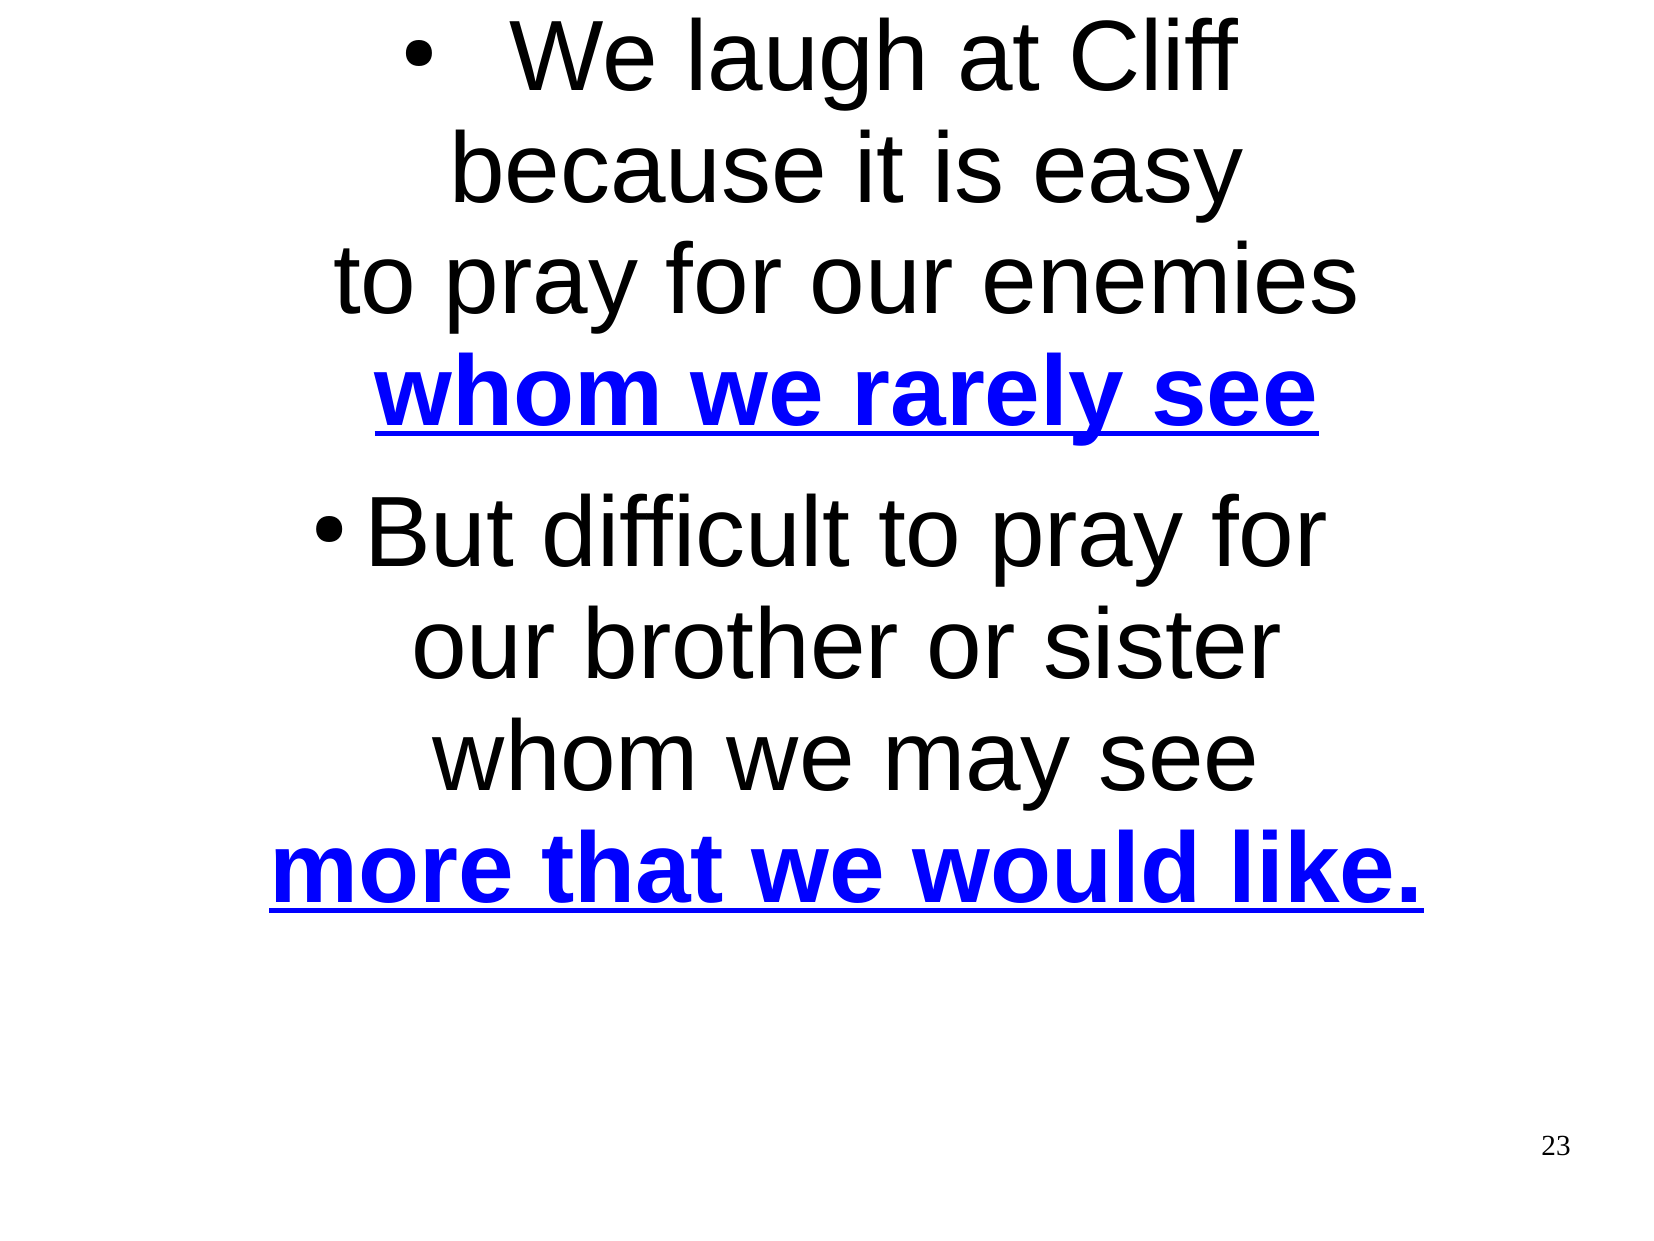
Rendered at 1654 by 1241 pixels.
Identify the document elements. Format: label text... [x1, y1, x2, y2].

list We laugh at Cliff because it is easy to pray for our enemies whom we rarely see But difficult to pray for our brother or sister whom we may see more that we would like. [0, 0, 1651, 1238]
